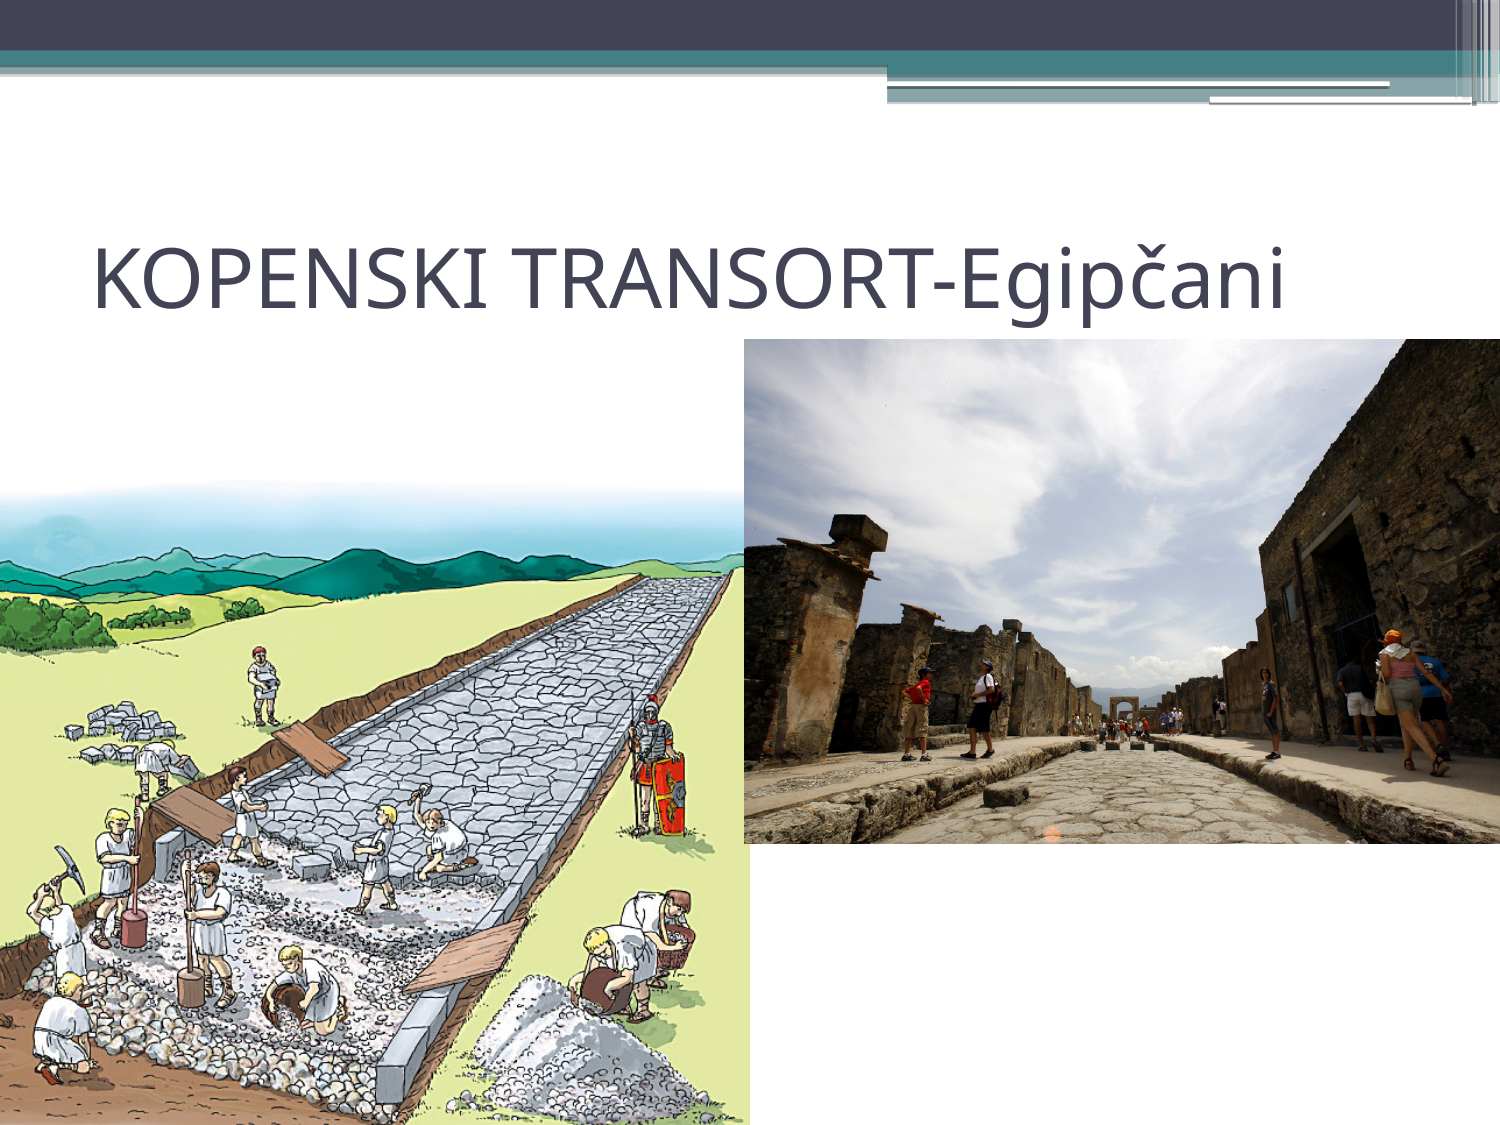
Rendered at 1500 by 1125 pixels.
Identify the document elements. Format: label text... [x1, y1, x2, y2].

picture [0, 339, 1500, 1125]
title KOPENSKI TRANSORT-Egipčani [75, 187, 1425, 363]
